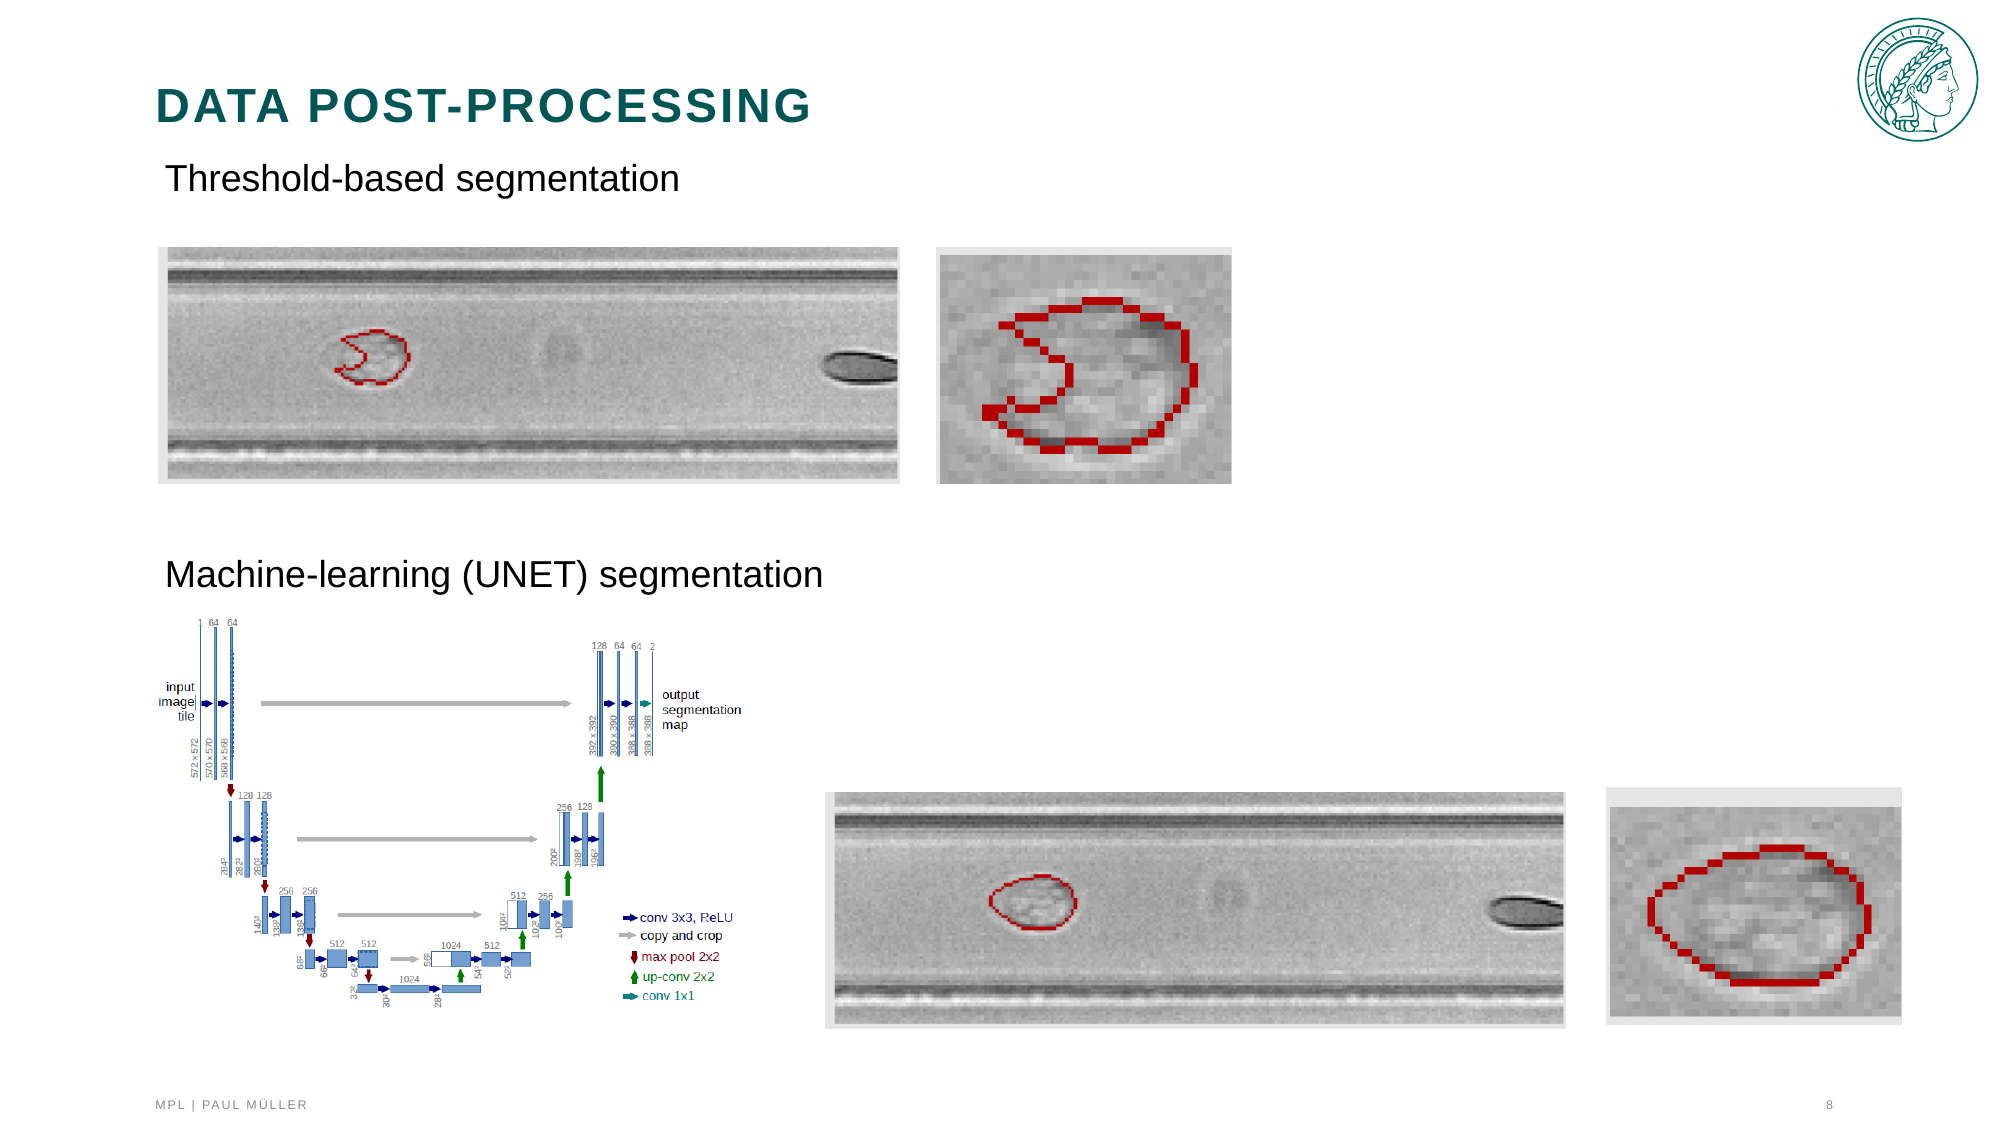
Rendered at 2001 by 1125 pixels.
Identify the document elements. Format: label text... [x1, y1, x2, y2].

picture [158, 247, 900, 484]
picture [936, 247, 1232, 484]
text_box Machine-learning (UNET) segmentation [150, 545, 901, 645]
title Data Post-Processing [155, 78, 1845, 153]
footer MPL | Paul Müller <number> [155, 1082, 1845, 1112]
picture [1606, 787, 1902, 1025]
picture [150, 645, 751, 1022]
text_box Threshold-based segmentation [150, 149, 713, 225]
picture [825, 792, 1566, 1029]
